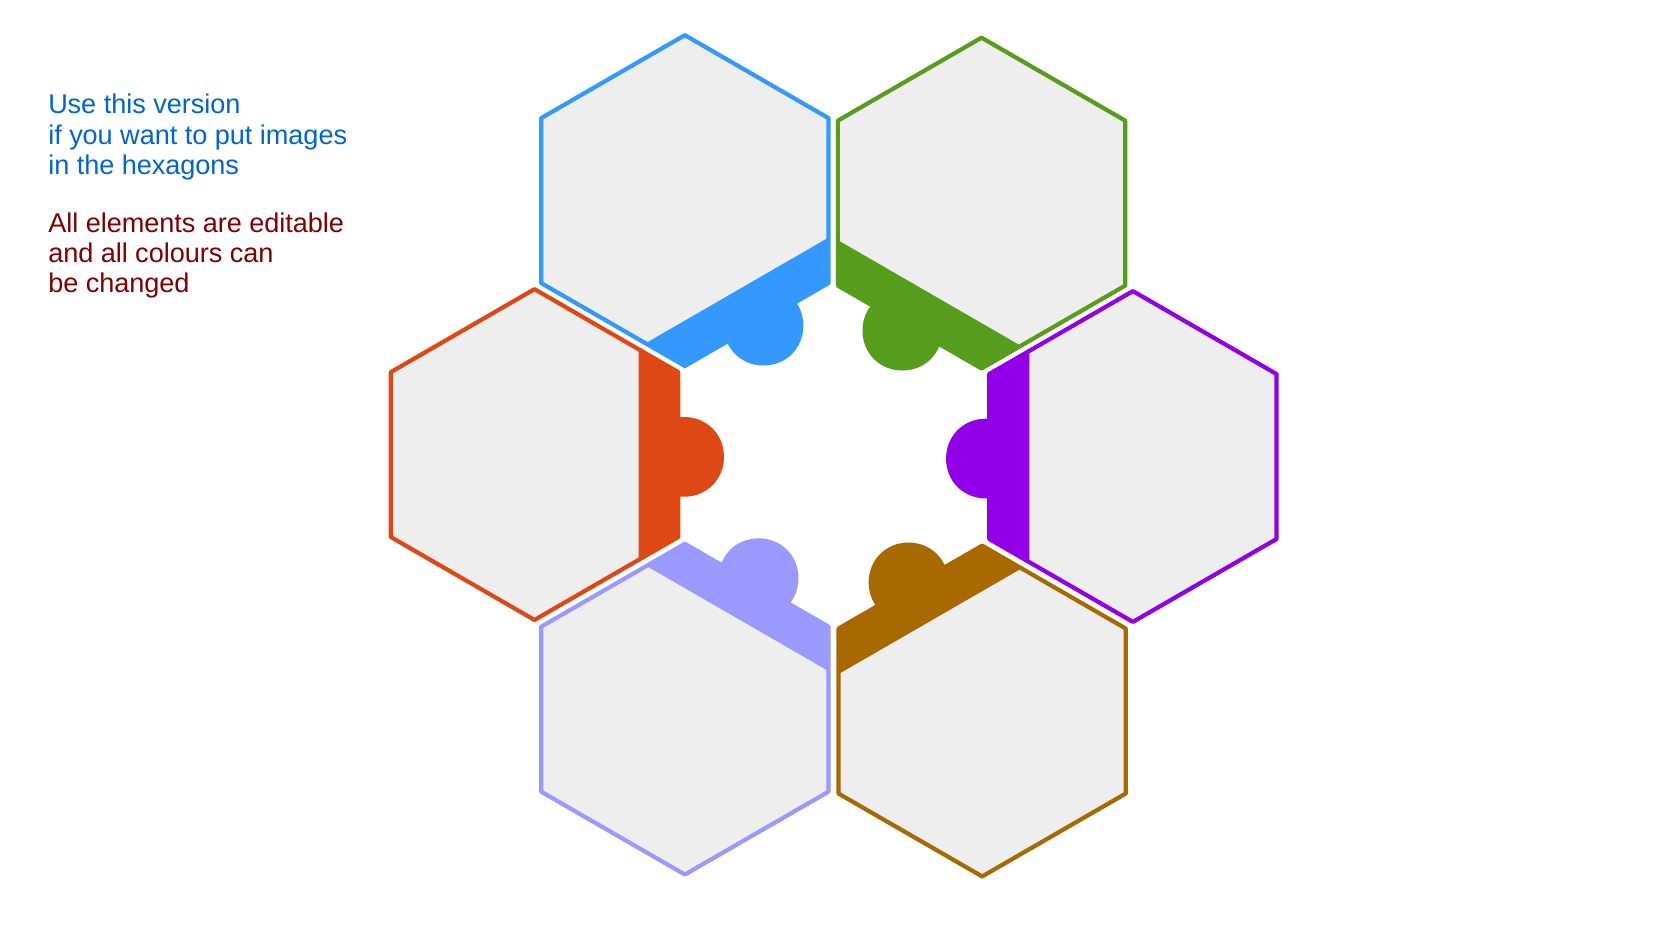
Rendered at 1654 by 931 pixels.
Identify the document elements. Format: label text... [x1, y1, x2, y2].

text_box [541, 538, 829, 875]
text_box Use this version if you want to put images in the hexagons [33, 82, 362, 187]
text_box [837, 37, 1126, 371]
text_box All elements are editable and all colours can be changed [33, 200, 359, 305]
text_box [390, 289, 724, 620]
text_box [541, 35, 829, 366]
text_box [838, 542, 1126, 877]
text_box [946, 291, 1277, 622]
